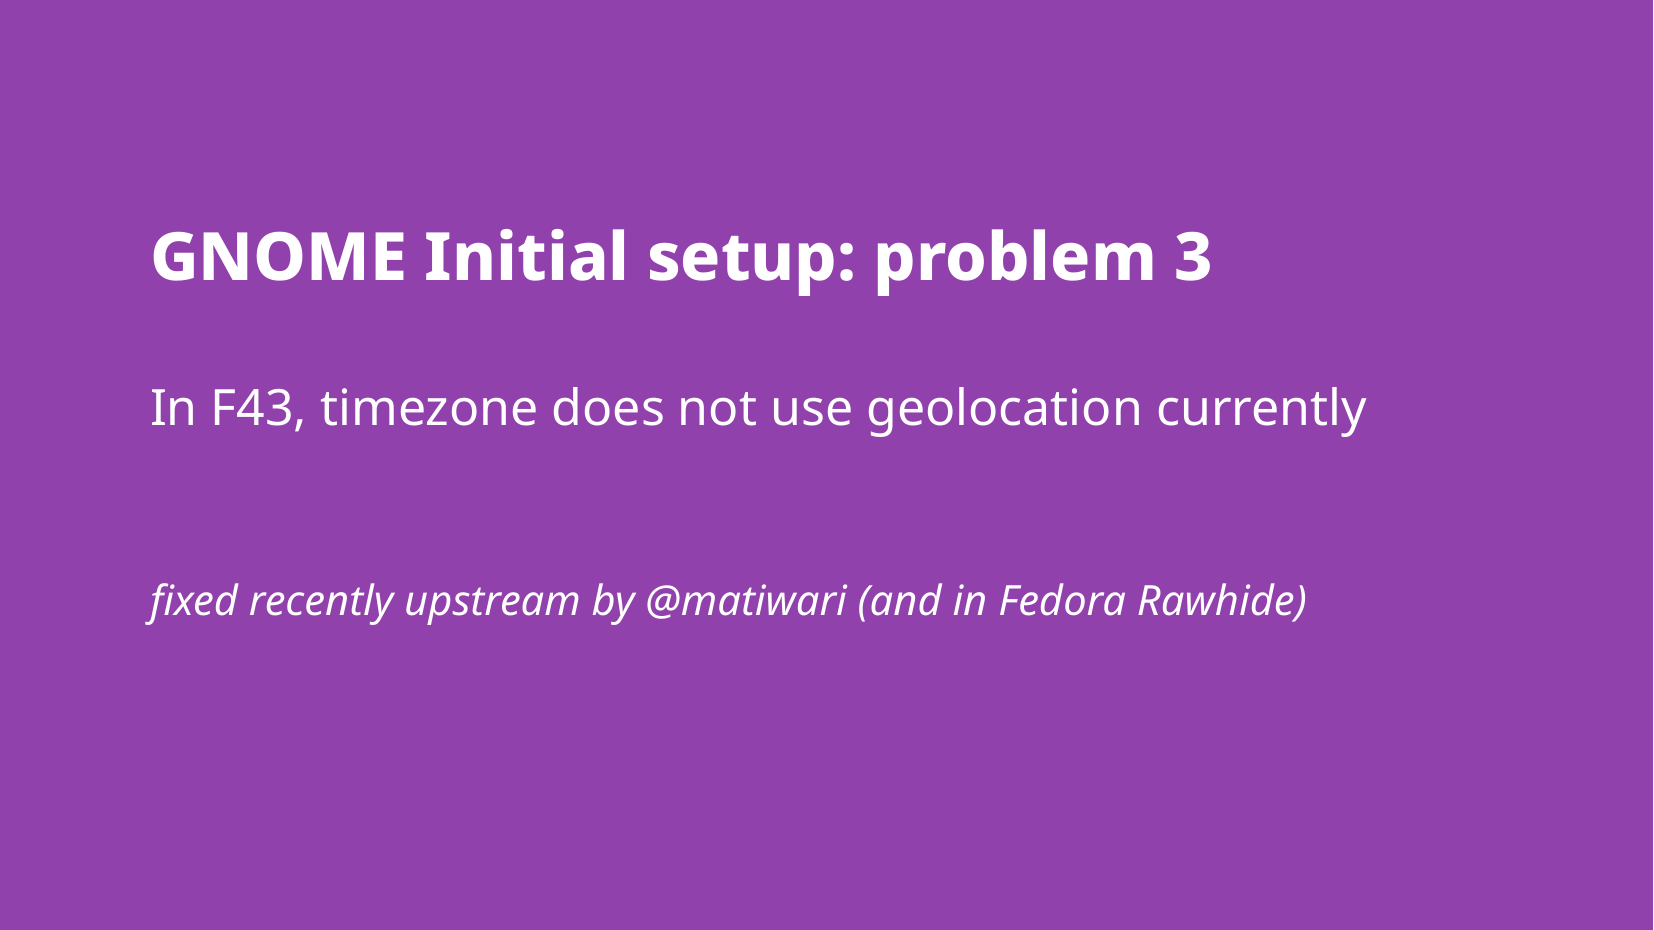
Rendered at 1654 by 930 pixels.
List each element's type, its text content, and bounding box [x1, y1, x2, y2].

subtitle In F43, timezone does not use geolocation currently fixed recently upstream by @matiwari (and in Fedora Rawhide) [150, 337, 1501, 877]
title GNOME Initial setup: problem 3 [150, 144, 1501, 301]
